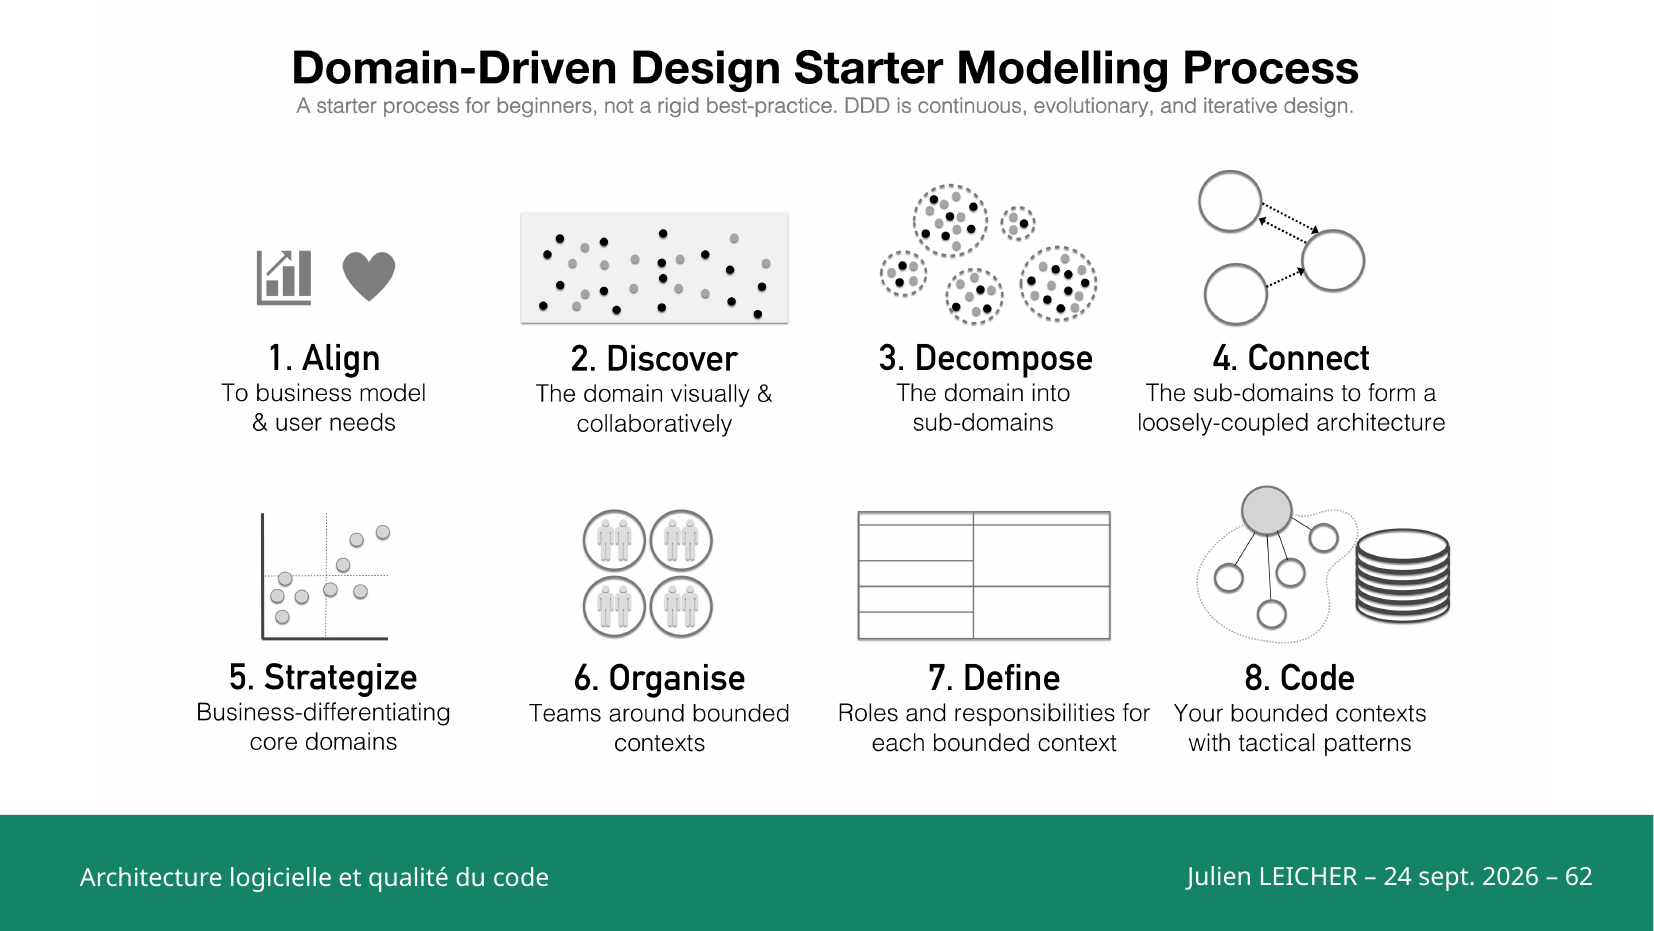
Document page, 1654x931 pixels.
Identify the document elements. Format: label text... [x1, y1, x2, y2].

picture [98, 0, 1556, 810]
text_box Architecture logicielle et qualité du code [64, 852, 798, 898]
text_box Julien LEICHER – 22 mars 2022 – <number> [0, 814, 1654, 931]
